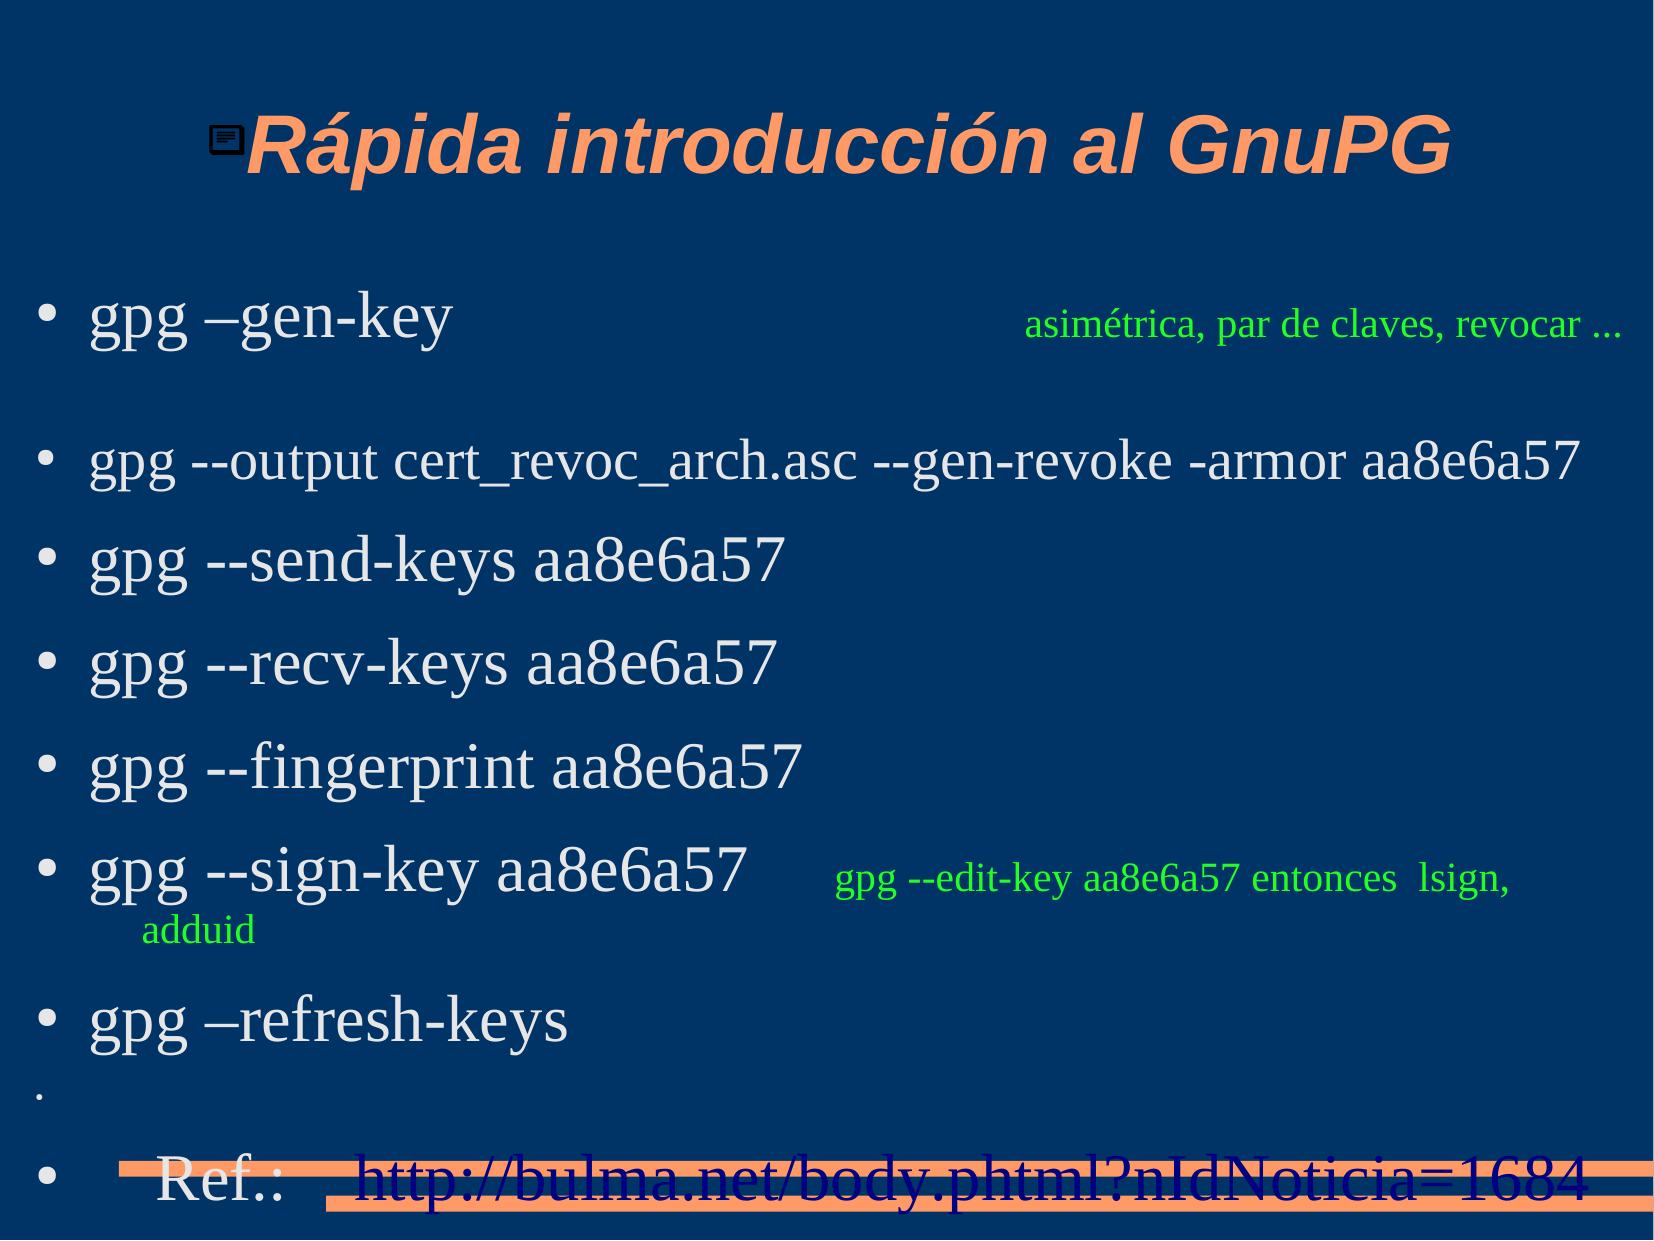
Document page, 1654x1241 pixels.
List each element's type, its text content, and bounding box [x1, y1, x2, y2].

title Rápida introducción al GnuPG [88, 40, 1625, 249]
list gpg –gen-key asimétrica, par de claves, revocar ... gpg --output cert_revoc_arch.asc --gen-revoke -armor aa8e6a57 gpg --send-keys aa8e6a57 gpg --recv-keys aa8e6a57 gpg --fingerprint aa8e6a57 gpg --sign-key aa8e6a57 gpg --edit-key aa8e6a57 entonces lsign, adduid gpg –refresh-keys Ref.: http://bulma.net/body.phtml?nIdNoticia=1684 [0, 277, 1625, 1223]
